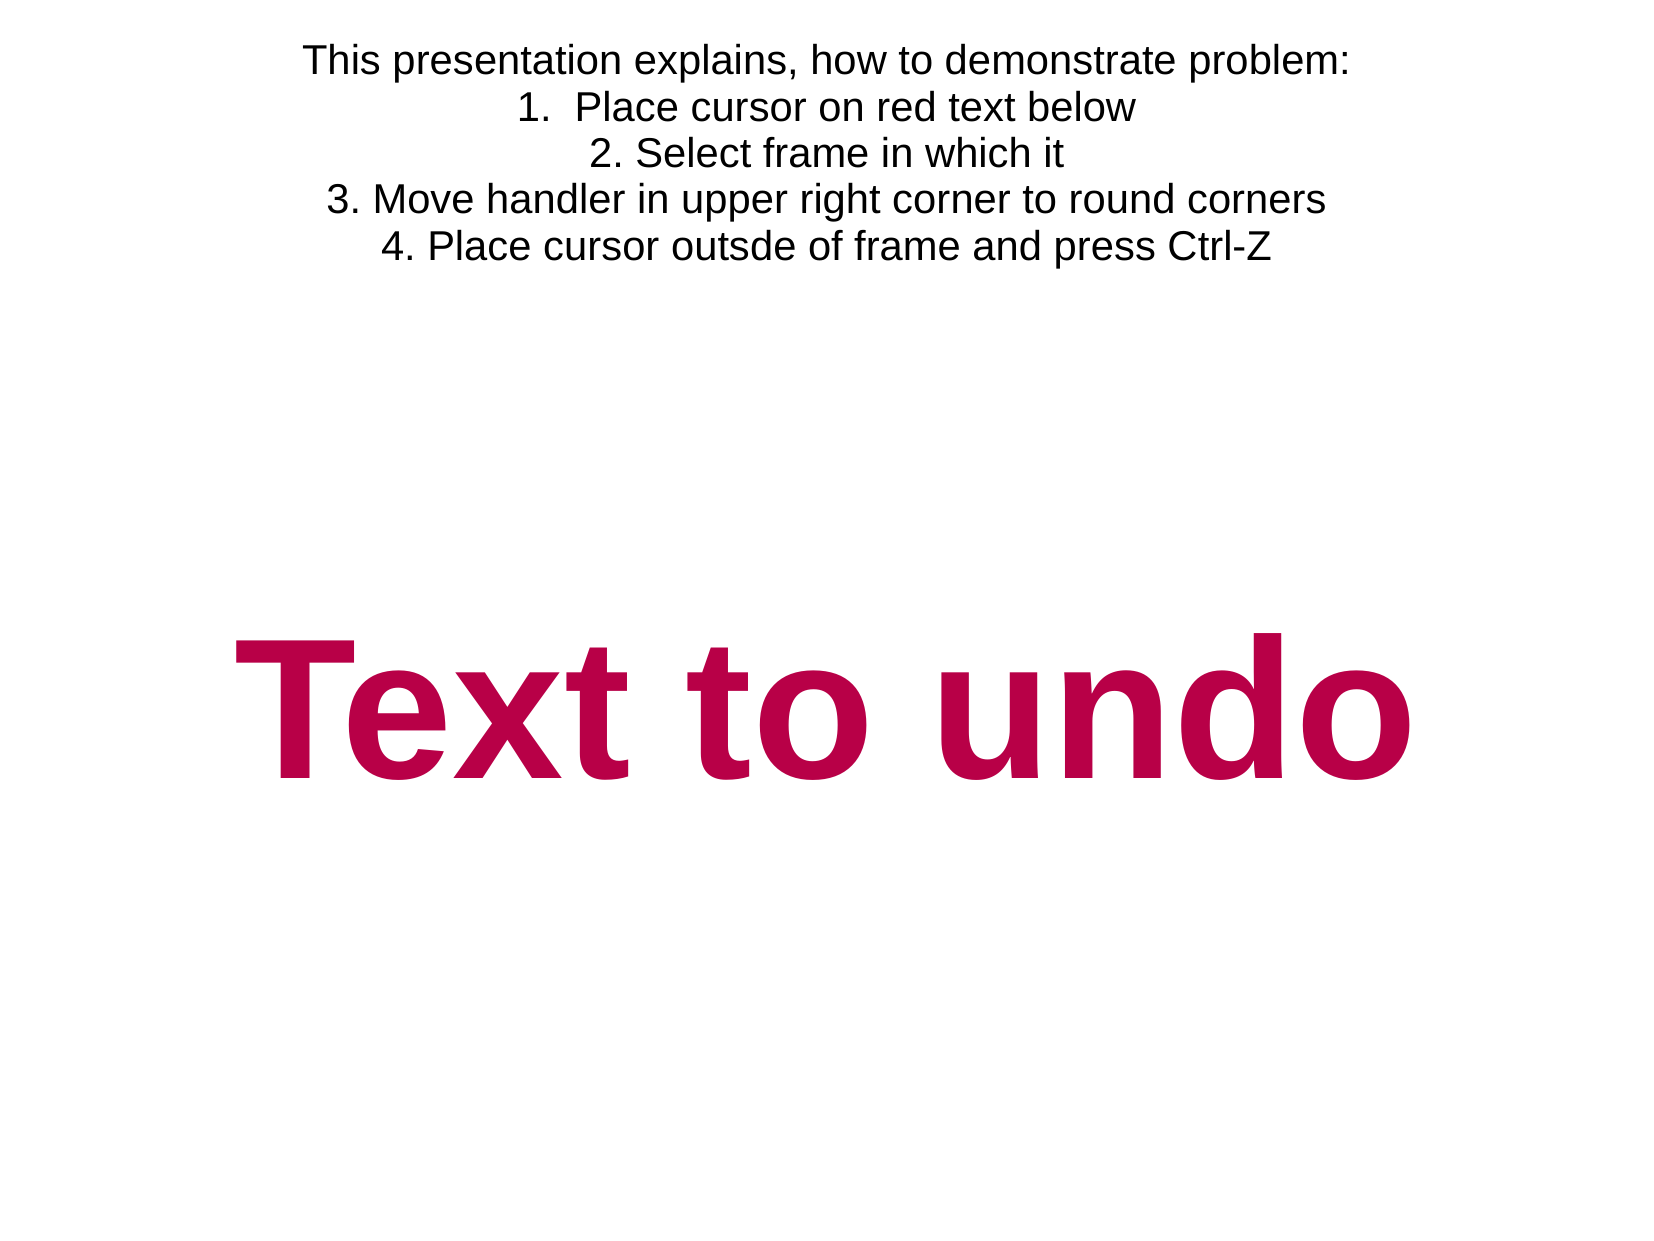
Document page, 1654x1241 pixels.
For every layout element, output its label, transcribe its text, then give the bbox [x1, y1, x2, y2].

title This presentation explains, how to demonstrate problem: 1. Place cursor on red text below 2. Select frame in which it 3. Move handler in upper right corner to round corners 4. Place cursor outsde of frame and press Ctrl-Z [82, 0, 1571, 290]
subtitle Text to undo [82, 290, 1571, 1109]
